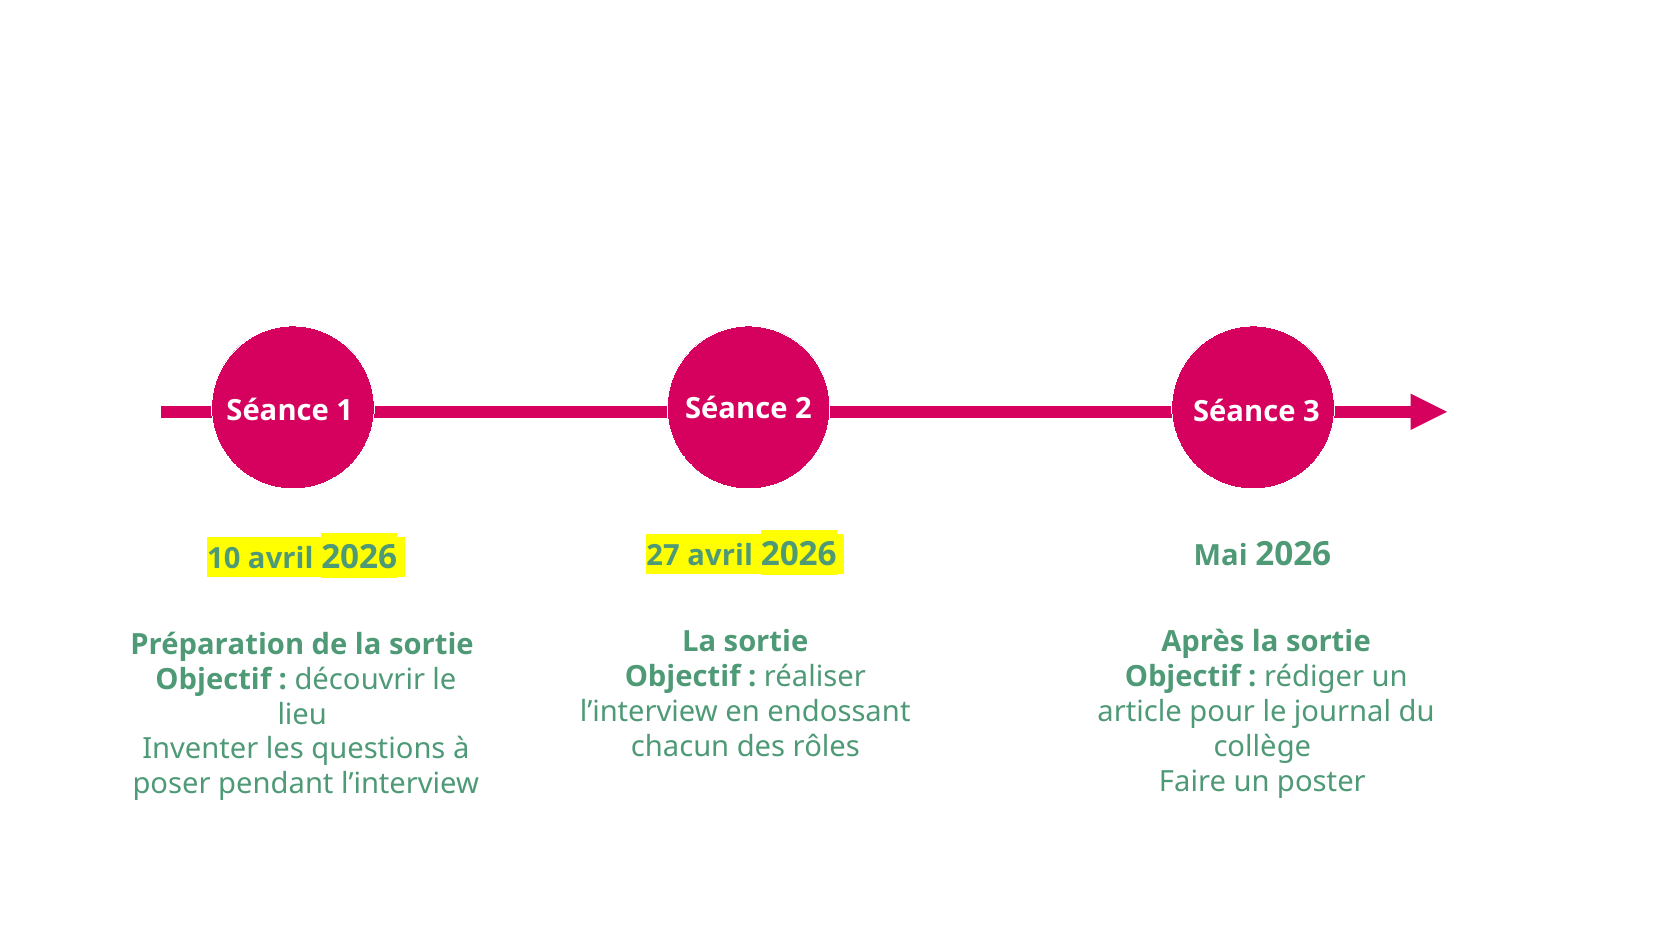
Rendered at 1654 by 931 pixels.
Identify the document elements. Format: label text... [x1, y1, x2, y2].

text_box [668, 424, 829, 489]
text_box [1173, 325, 1333, 392]
text_box [669, 325, 828, 388]
text_box Séance 2 [572, 388, 925, 424]
text_box 27 avril 2026 La sortie Objectif : réaliser l’interview en endossant chacun des rôles [569, 532, 922, 763]
text_box [1174, 428, 1332, 489]
text_box Mai 2026 Après la sortie Objectif : rédiger un article pour le journal du collège Faire un poster [1090, 532, 1442, 797]
text_box [213, 427, 372, 489]
text_box Séance 1 [113, 391, 466, 427]
text_box Séance 3 [1080, 392, 1433, 428]
text_box [213, 325, 373, 391]
text_box 10 avril 2026 Préparation de la sortie Objectif : découvrir le lieu Inventer les questions à poser pendant l’interview [130, 535, 482, 800]
